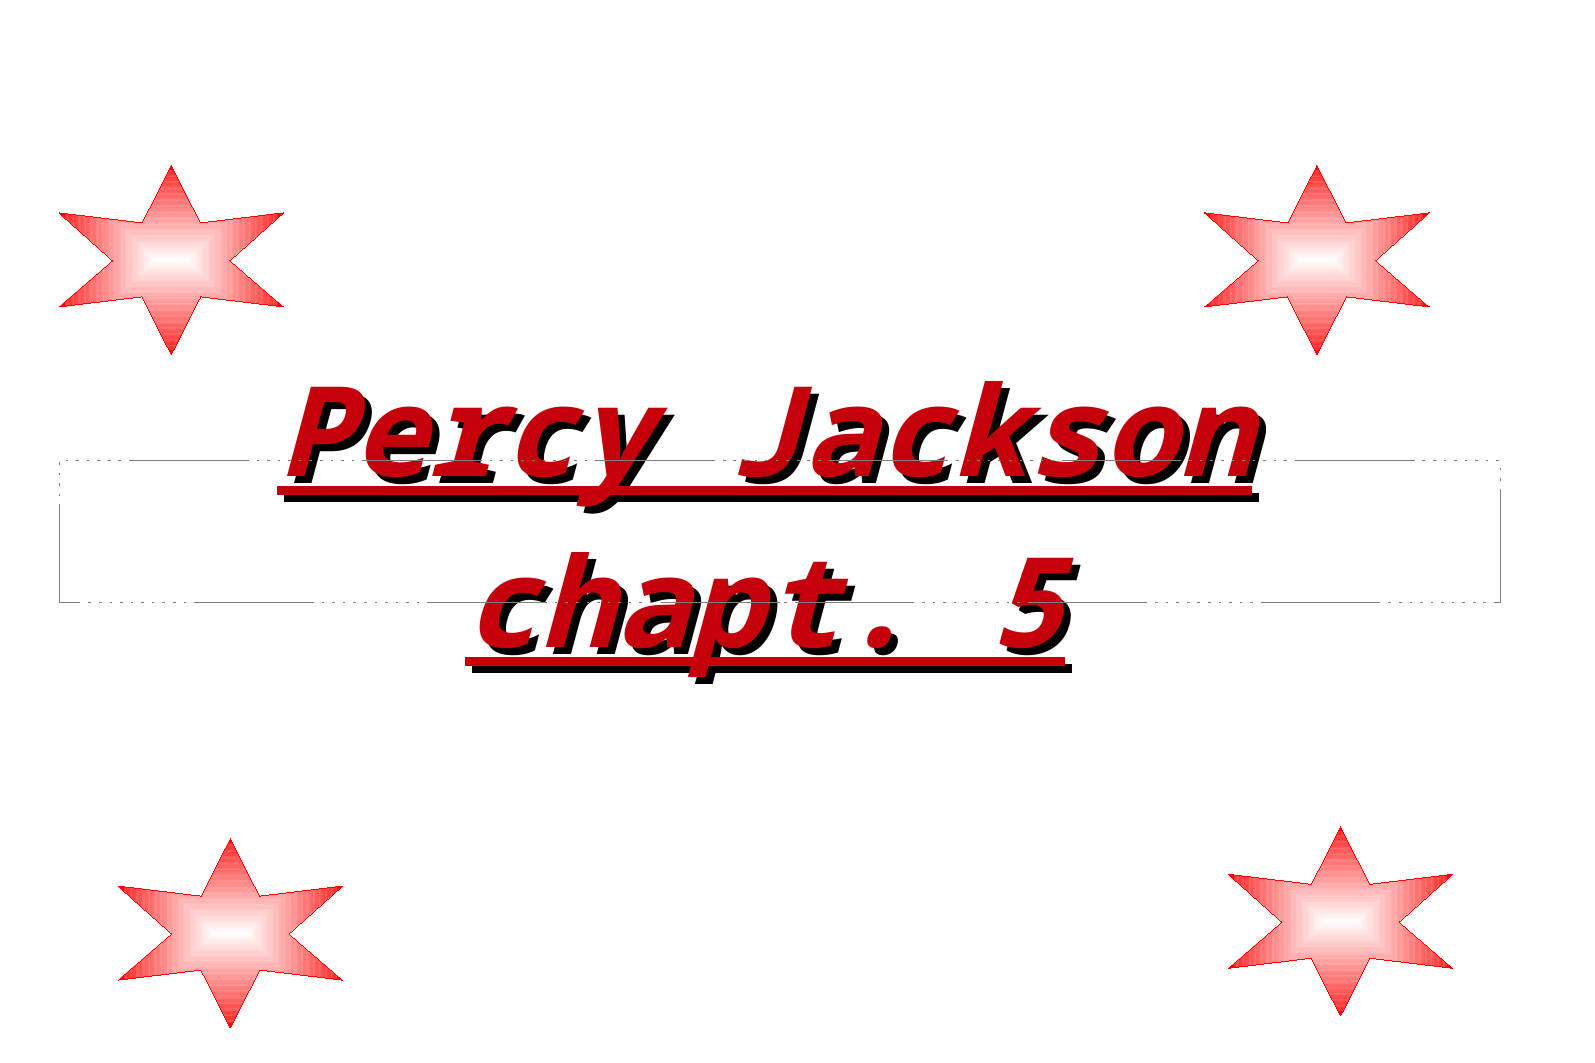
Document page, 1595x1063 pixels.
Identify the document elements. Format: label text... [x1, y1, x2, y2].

text_box [1228, 826, 1453, 1016]
text_box [118, 838, 343, 1028]
title Percy Jackson chapt. 5 [47, 424, 1483, 603]
text_box [59, 165, 284, 355]
text_box [1204, 165, 1430, 355]
